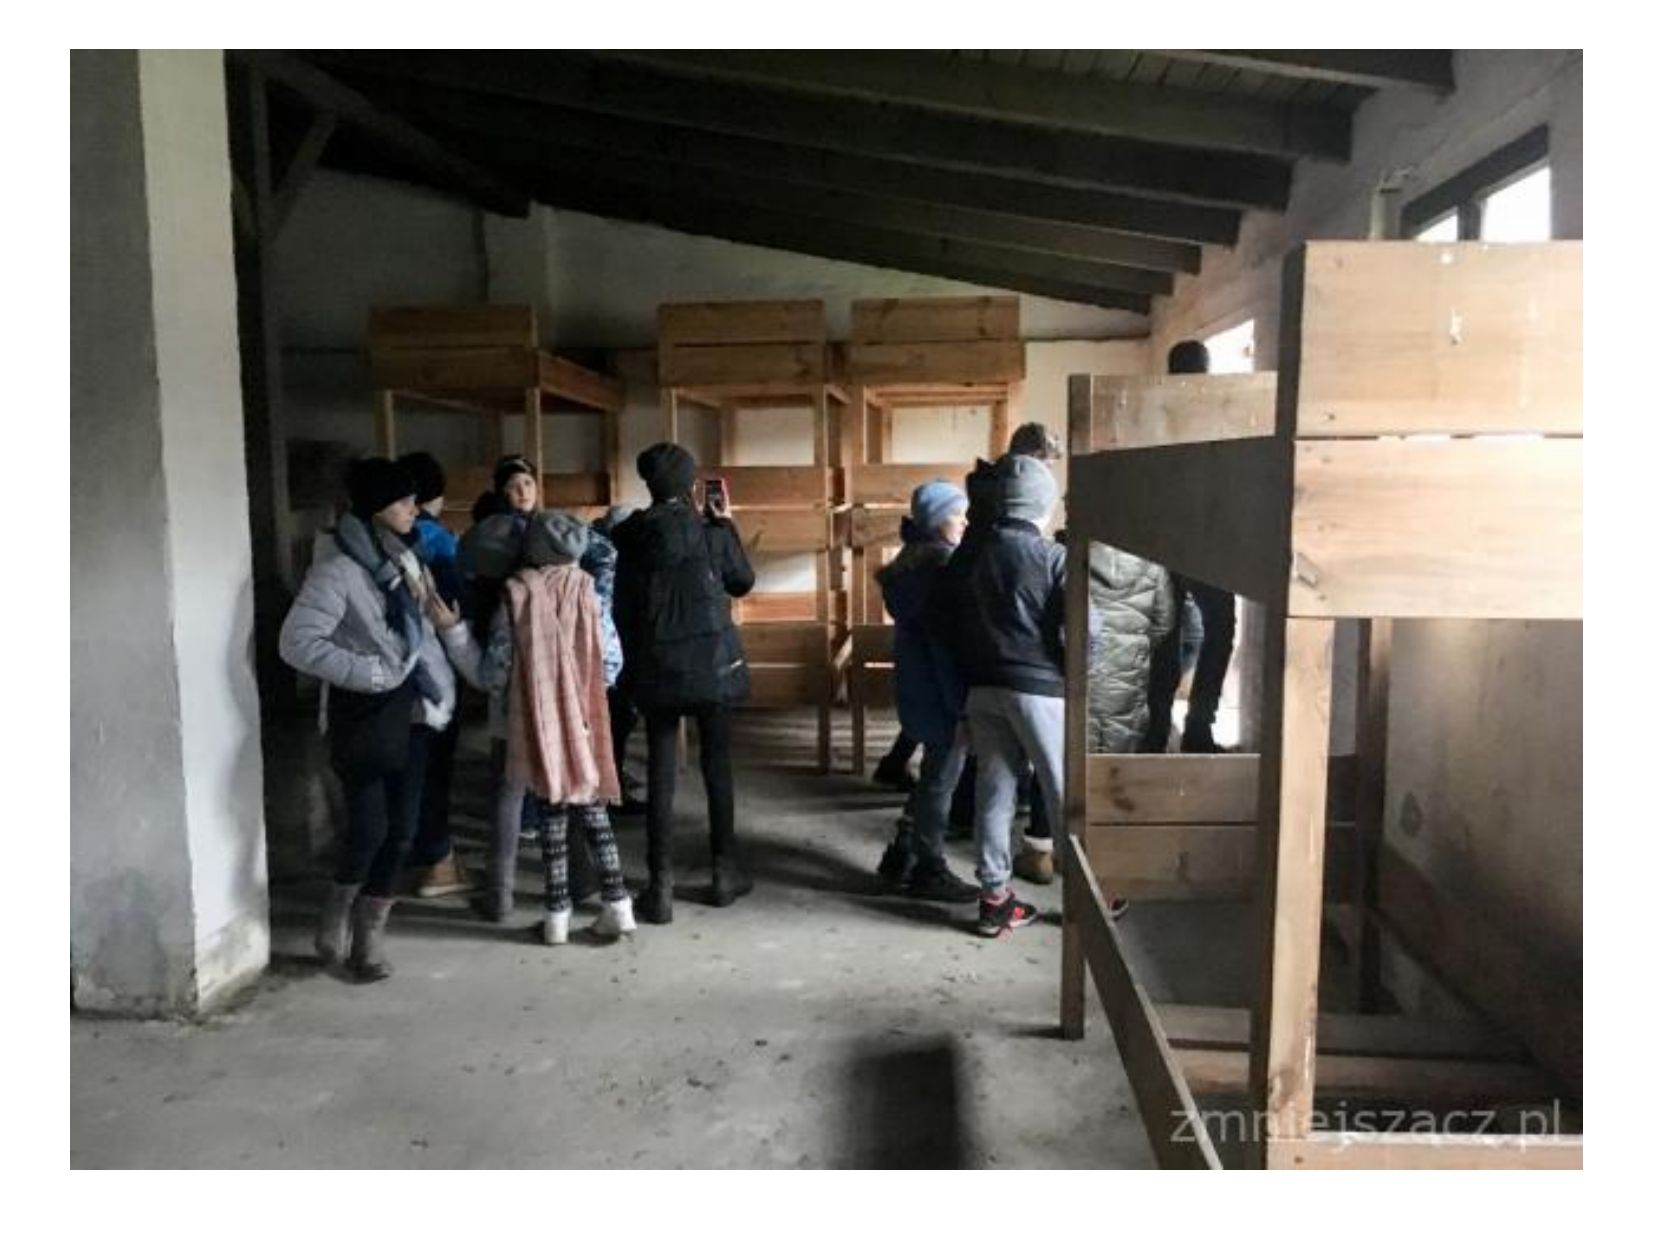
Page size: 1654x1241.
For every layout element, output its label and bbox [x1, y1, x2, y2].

picture [70, 49, 1583, 1170]
